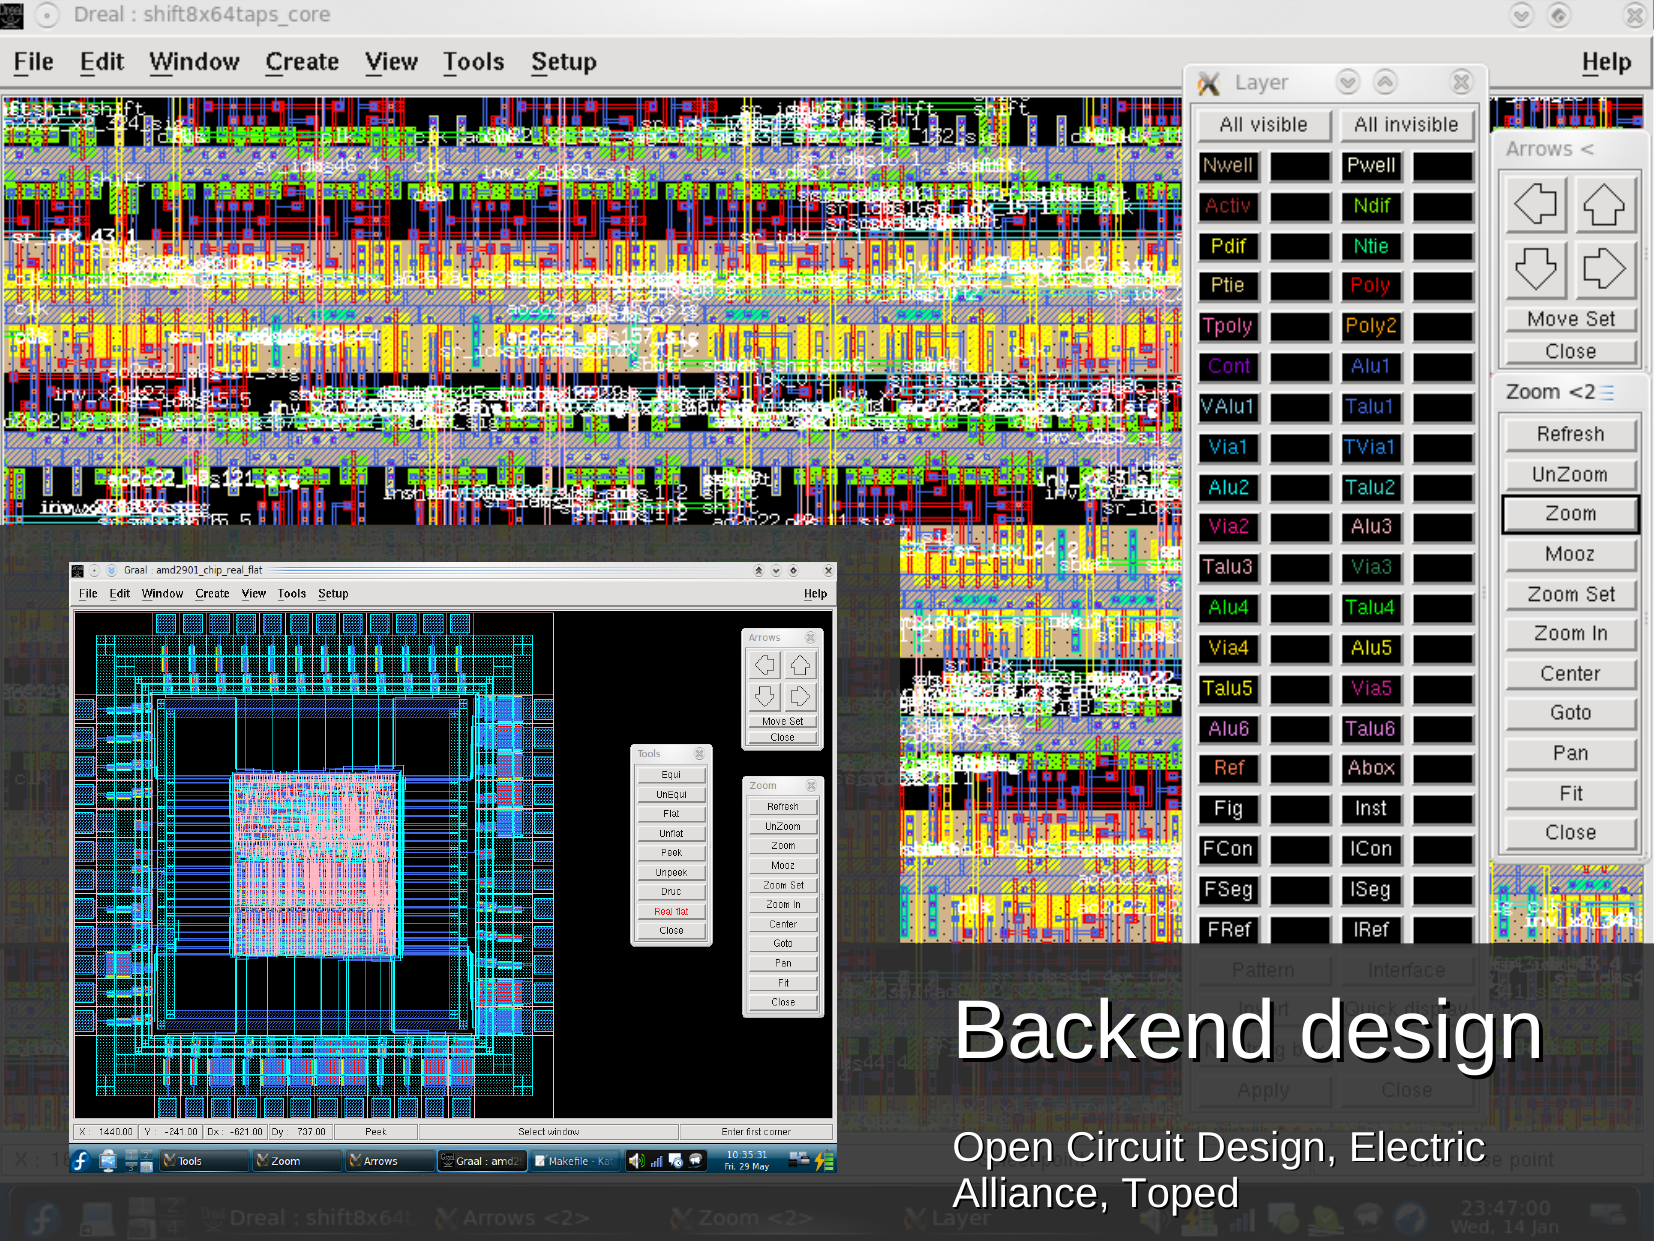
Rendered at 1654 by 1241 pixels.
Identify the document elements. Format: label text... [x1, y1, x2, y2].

picture [0, 0, 1654, 943]
picture [753, 1164, 768, 1170]
picture [126, 1163, 137, 1167]
picture [141, 1162, 152, 1173]
picture [69, 562, 837, 1173]
text_box [0, 525, 1654, 1241]
text_box Backend design Open Circuit Design, Electric Alliance, Toped [937, 976, 1560, 1224]
